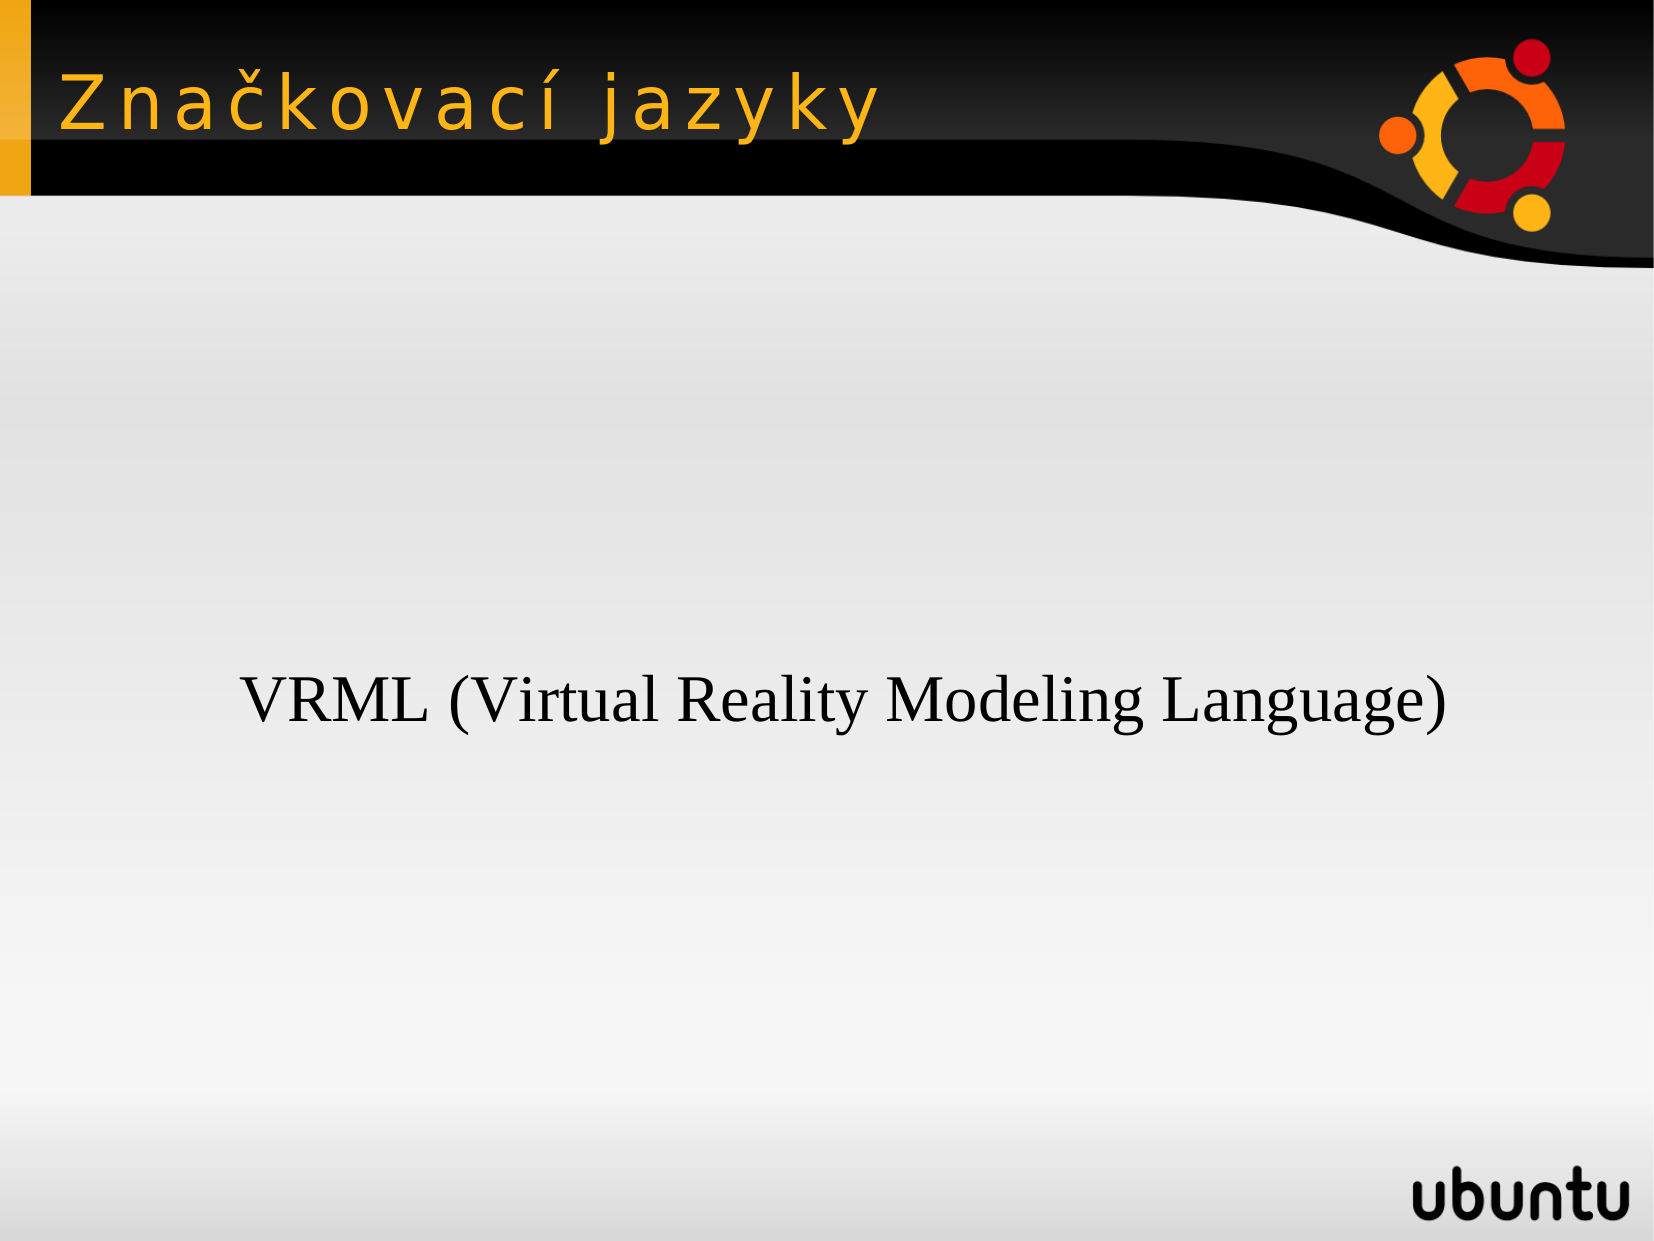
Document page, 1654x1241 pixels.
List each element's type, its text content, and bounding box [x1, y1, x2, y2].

subtitle VRML (Virtual Reality Modeling Language) [82, 290, 1571, 1109]
title Značkovací jazyky [59, 29, 1270, 178]
picture [0, 0, 1654, 1241]
